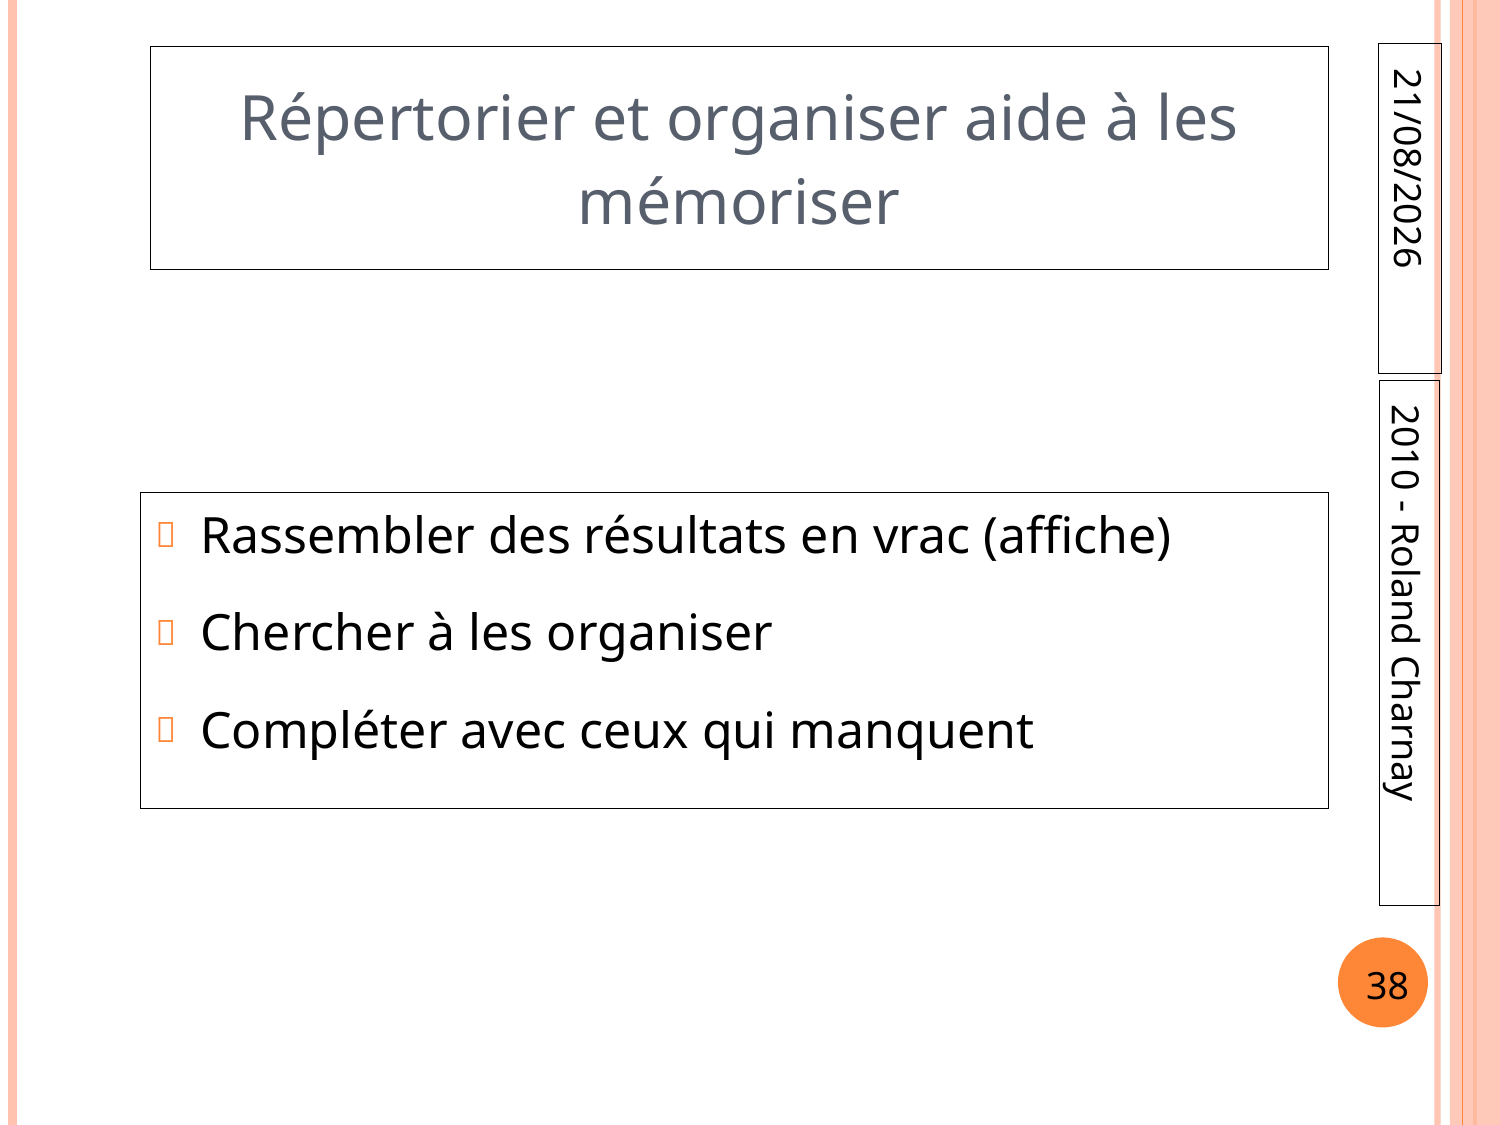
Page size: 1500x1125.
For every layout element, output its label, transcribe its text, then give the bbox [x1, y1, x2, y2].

list Rassembler des résultats en vrac (affiche) Chercher à les organiser Compléter avec ceux qui manquent [140, 492, 1329, 809]
text_box <numéro> [1351, 952, 1452, 1038]
title Répertorier et organiser aide à les mémoriser [150, 46, 1329, 270]
